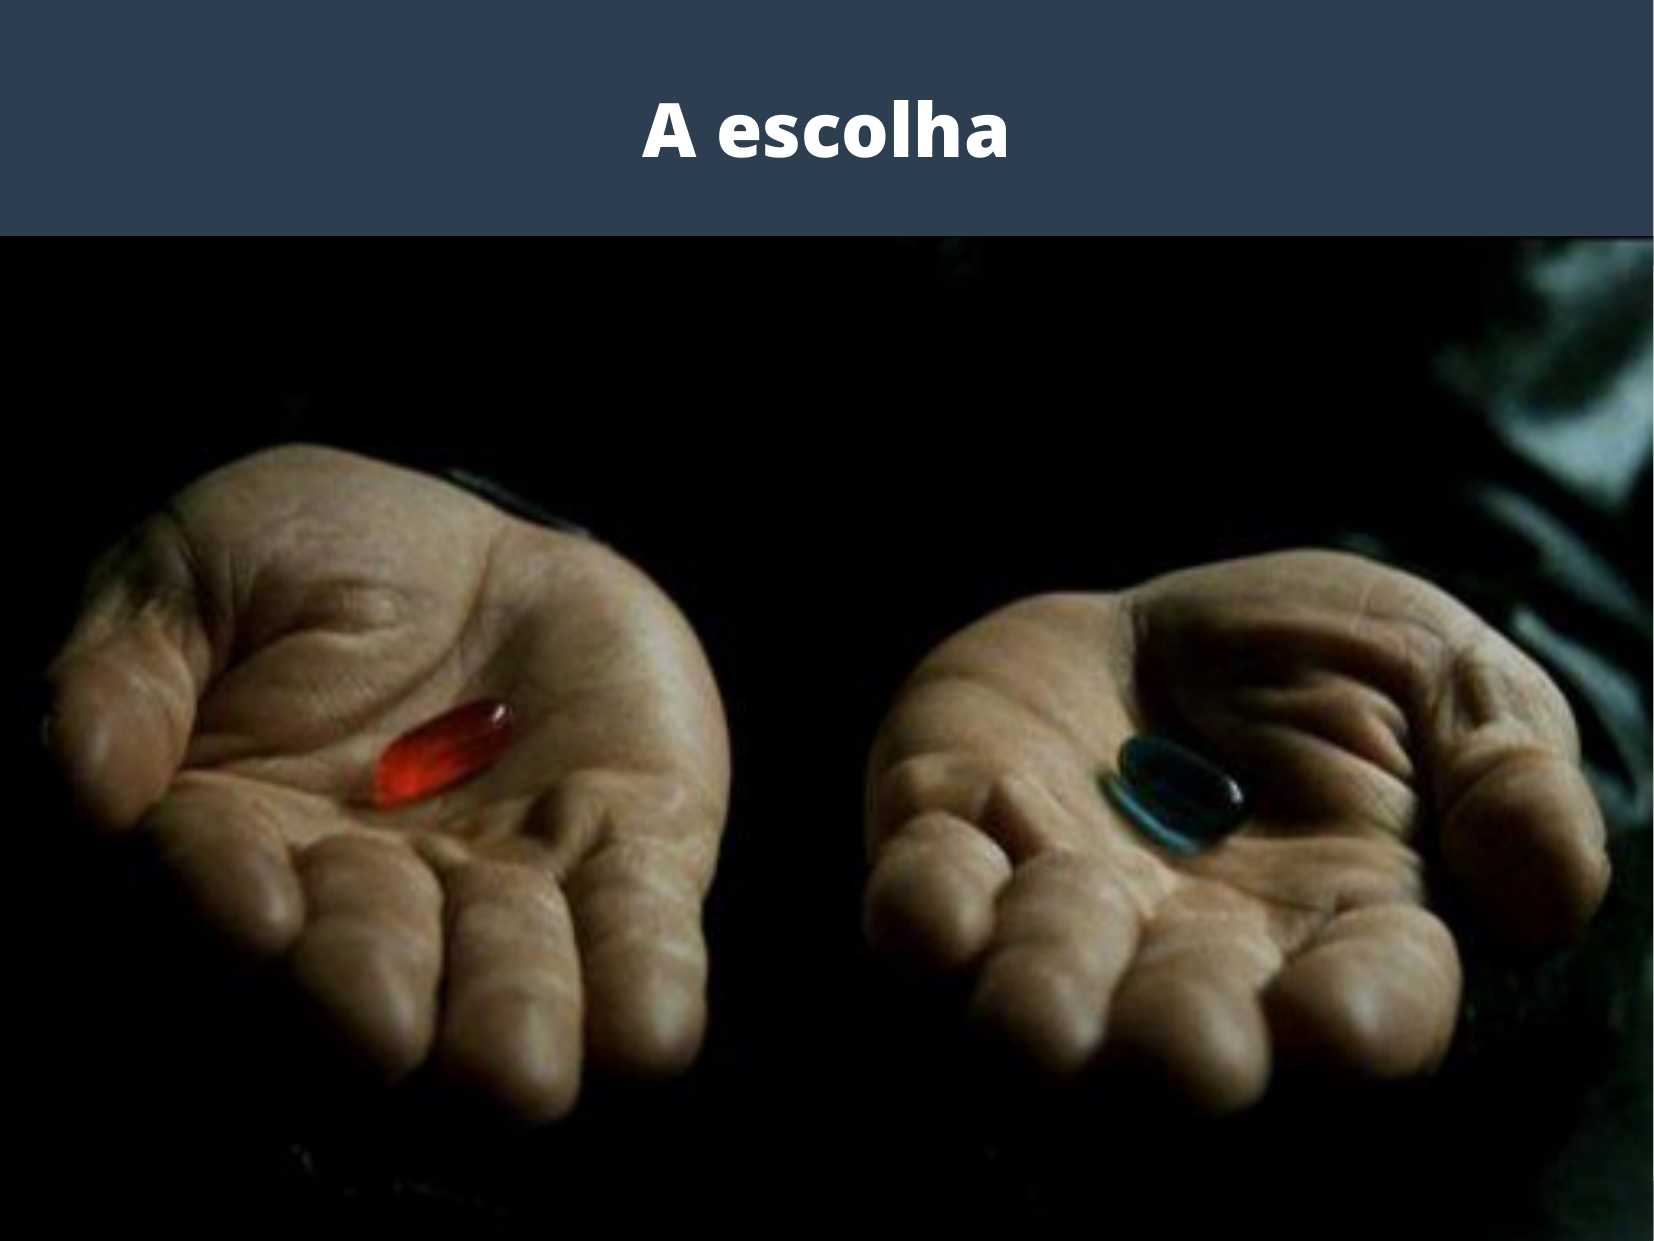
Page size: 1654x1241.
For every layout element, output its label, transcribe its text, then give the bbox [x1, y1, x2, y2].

picture [0, 236, 1654, 1241]
title A escolha [59, 49, 1595, 207]
